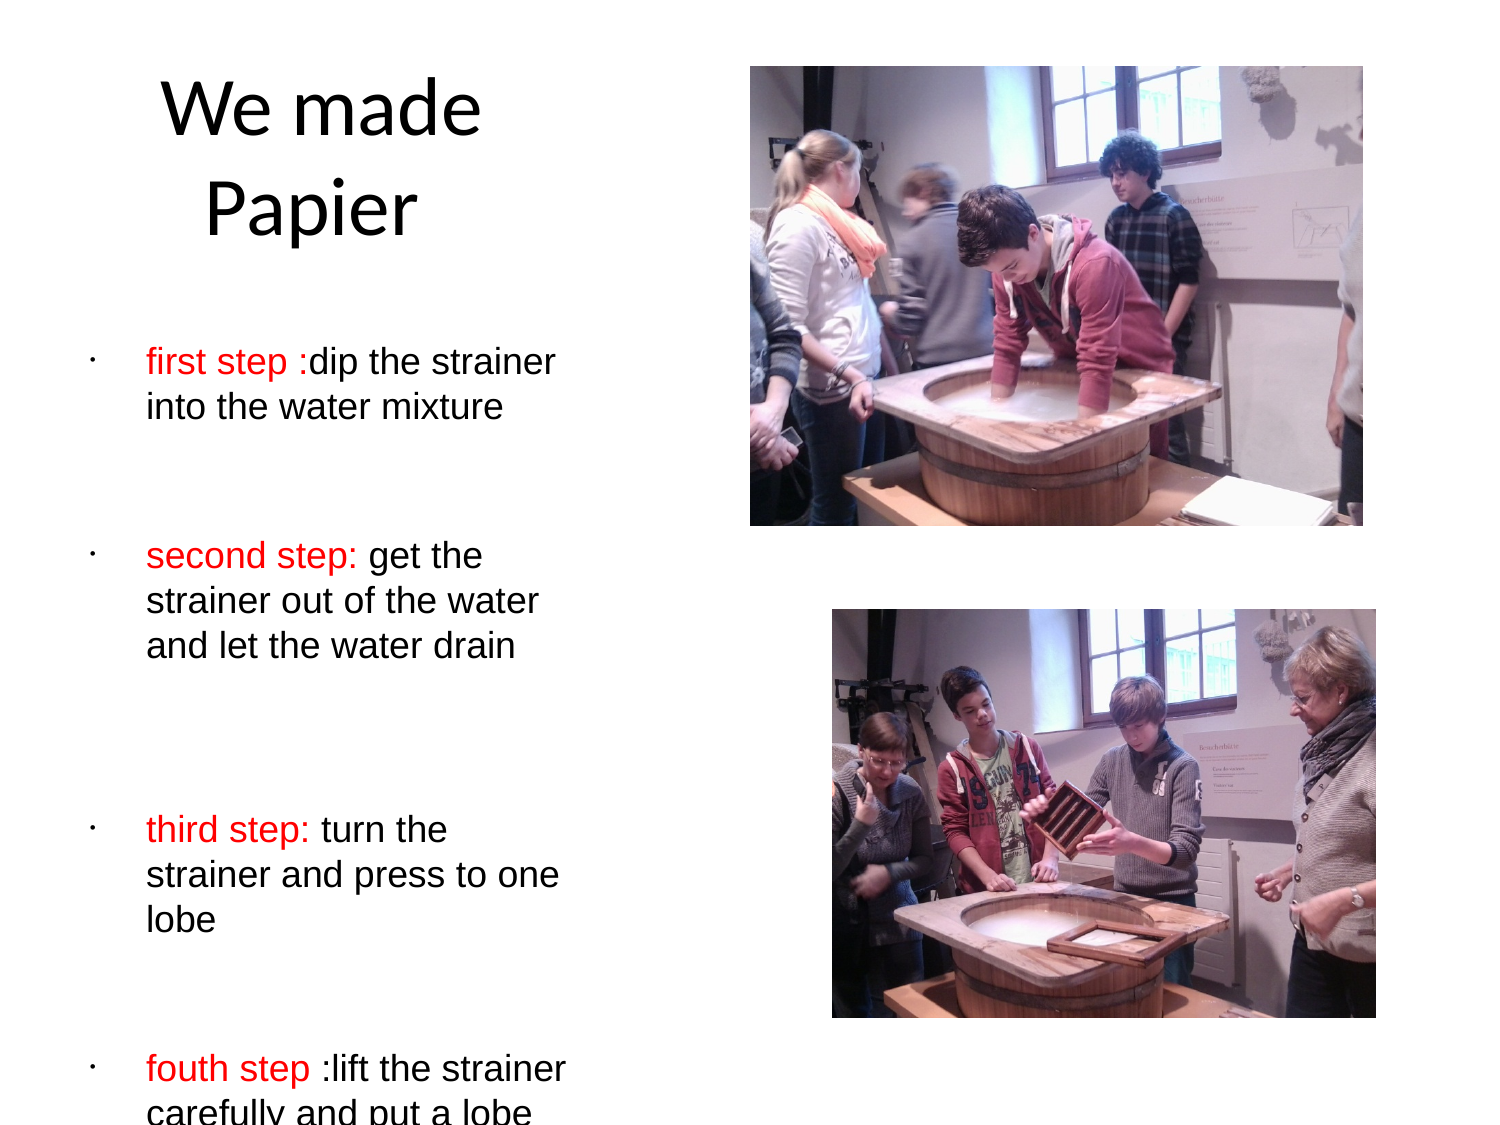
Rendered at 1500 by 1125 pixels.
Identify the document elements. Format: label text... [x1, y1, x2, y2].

title We made Papier [75, 44, 569, 236]
list first step :dip the strainer into the water mixture second step: get the strainer out of the water and let the water drain third step: turn the strainer and press to one lobe fouth step :lift the strainer carefully and put a lobe on it then you can start new  [75, 255, 585, 1005]
picture [832, 609, 1376, 1018]
picture [750, 66, 1363, 526]
